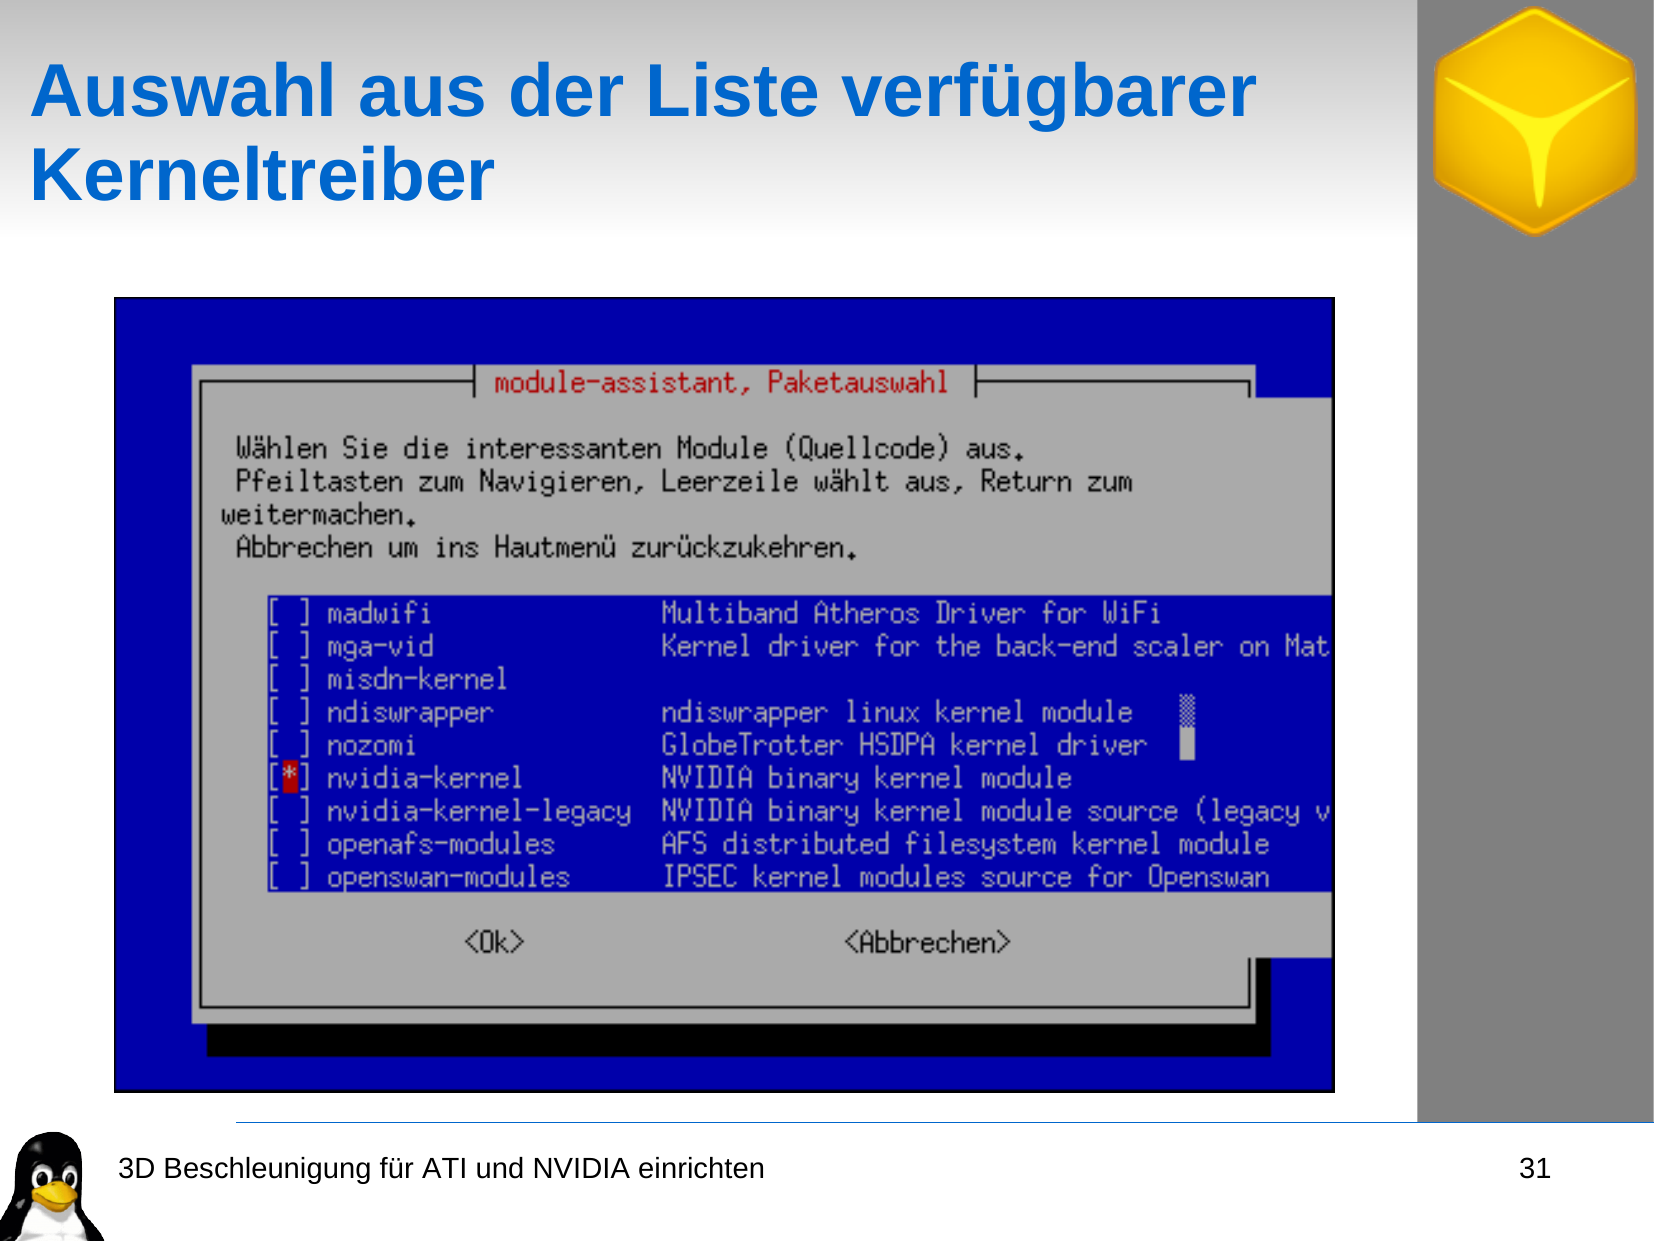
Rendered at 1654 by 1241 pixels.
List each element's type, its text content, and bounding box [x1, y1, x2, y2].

picture [114, 297, 1335, 1093]
picture [139, 1160, 148, 1176]
picture [1433, 6, 1638, 237]
picture [0, 1121, 148, 1241]
title Auswahl aus der Liste verfügbarer Kerneltreiber [29, 29, 1388, 237]
